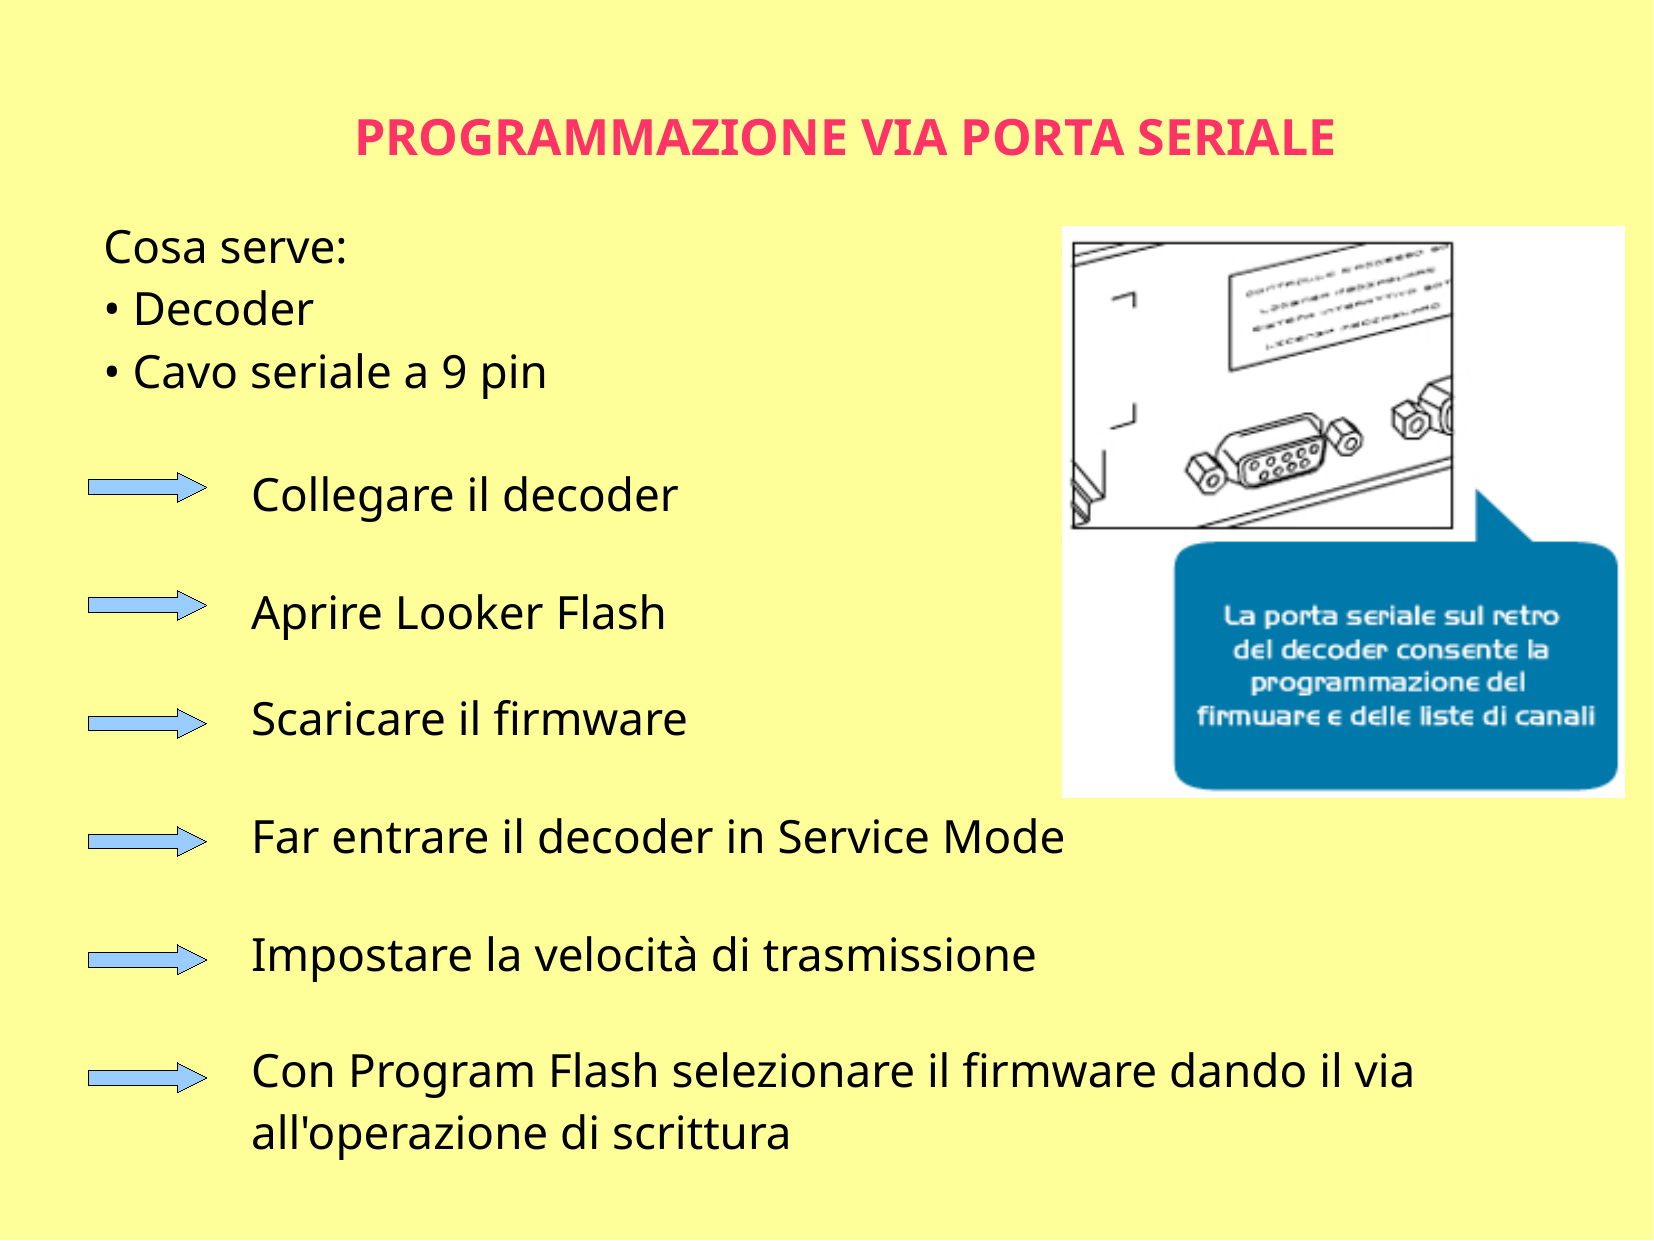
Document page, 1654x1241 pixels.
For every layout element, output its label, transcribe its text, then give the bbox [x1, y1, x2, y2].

text_box Collegare il decoder [236, 454, 768, 538]
text_box [88, 944, 207, 975]
text_box PROGRAMMAZIONE VIA PORTA SERIALE [265, 94, 1506, 184]
text_box [88, 826, 207, 857]
text_box [88, 472, 207, 503]
text_box [88, 590, 207, 621]
text_box Far entrare il decoder in Service Mode [236, 797, 1123, 880]
text_box Con Program Flash selezionare il firmware dando il via all'operazione di scrittura [236, 1030, 1654, 1182]
text_box [88, 1062, 207, 1093]
picture [1062, 226, 1625, 798]
text_box Aprire Looker Flash [236, 572, 768, 656]
text_box [88, 708, 207, 739]
text_box Scaricare il firmware [236, 679, 916, 762]
text_box Cosa serve: • Decoder • Cavo seriale a 9 pin [88, 206, 709, 425]
text_box Impostare la velocità di trasmissione [236, 915, 1182, 998]
